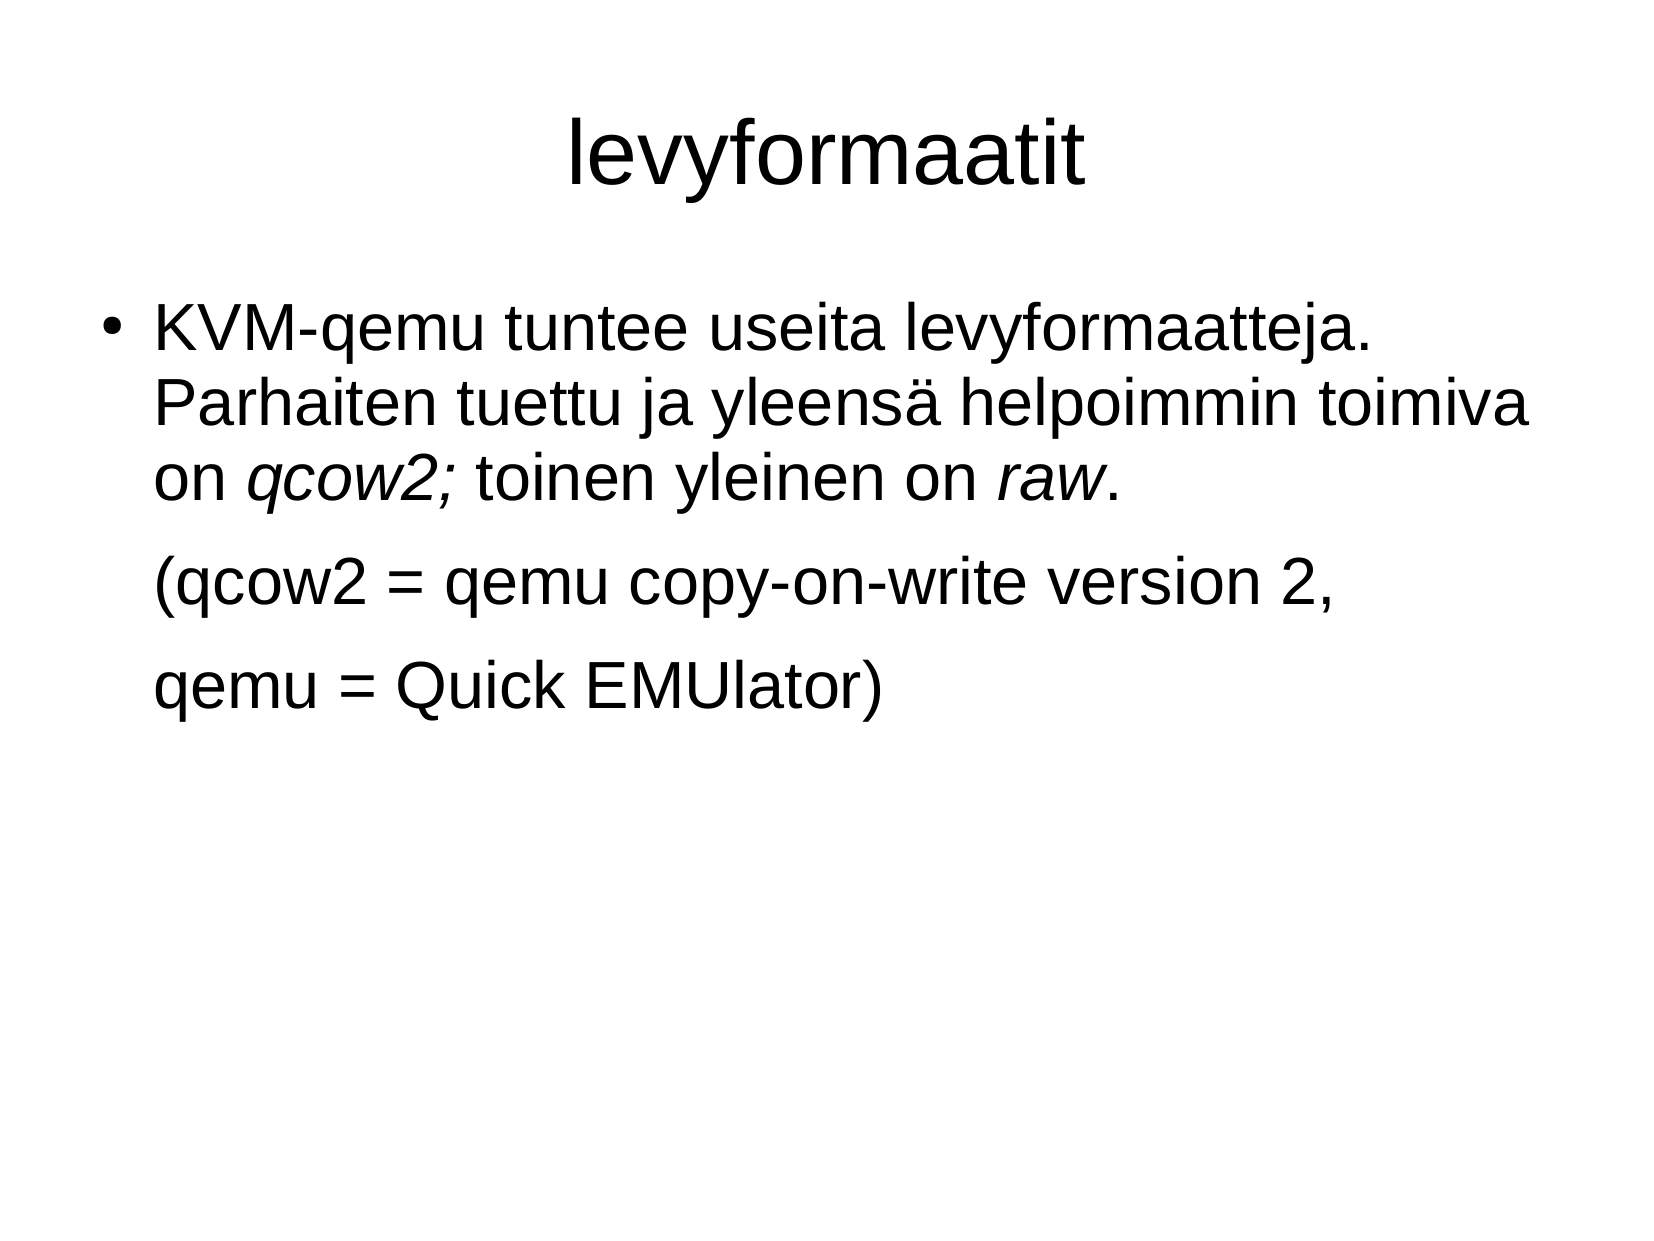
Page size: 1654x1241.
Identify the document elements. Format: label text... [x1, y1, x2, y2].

list KVM-qemu tuntee useita levyformaatteja. Parhaiten tuettu ja yleensä helpoimmin toimiva on qcow2; toinen yleinen on raw. (qcow2 = qemu copy-on-write version 2, qemu = Quick EMUlator) [82, 290, 1571, 1010]
title levyformaatit [82, 49, 1571, 257]
